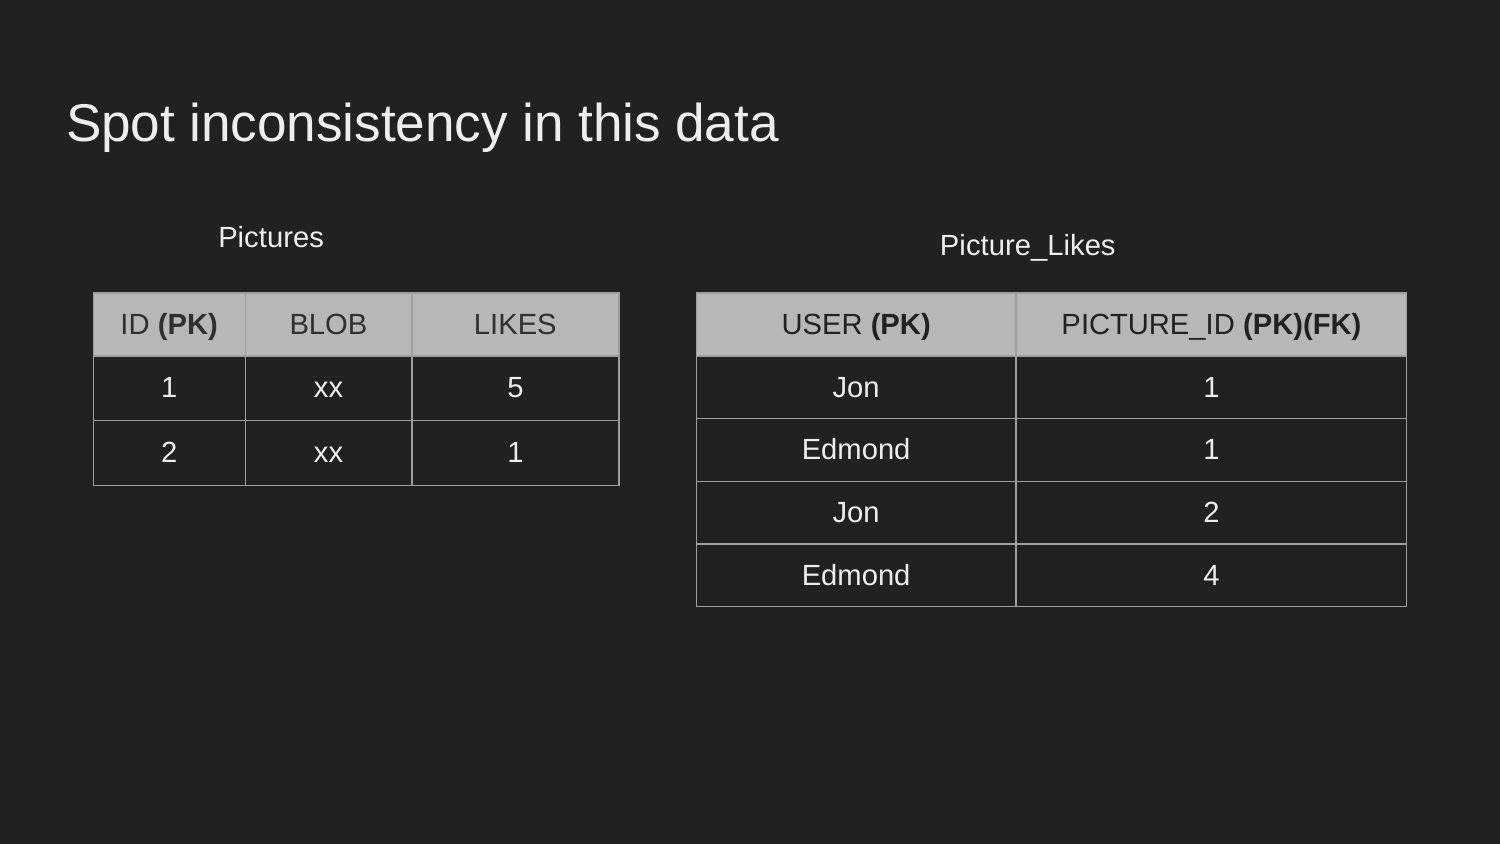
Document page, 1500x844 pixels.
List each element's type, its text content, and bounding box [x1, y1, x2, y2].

table_header ID (PK) [94, 294, 245, 355]
table_header BLOB [246, 294, 411, 355]
table_cell Jon [697, 357, 1015, 418]
table_cell Edmond [697, 545, 1015, 606]
text_box Picture_Likes [924, 211, 1235, 267]
table_cell 2 [94, 421, 245, 485]
table_cell xx [246, 421, 411, 485]
table_cell Jon [697, 482, 1015, 543]
table_header LIKES [413, 294, 618, 355]
table_cell xx [246, 357, 411, 420]
title Spot inconsistency in this data [51, 72, 1449, 167]
table_cell 1 [94, 357, 245, 420]
table_header PICTURE_ID (PK)(FK) [1017, 294, 1406, 355]
table_cell 1 [413, 421, 618, 485]
table_cell 2 [1017, 482, 1406, 543]
table_cell Edmond [697, 419, 1015, 481]
table_header USER (PK) [697, 294, 1015, 355]
text_box Pictures [203, 203, 513, 242]
table_cell 5 [413, 357, 618, 420]
table_cell 1 [1017, 419, 1406, 481]
table_cell 4 [1017, 545, 1406, 606]
table_cell 1 [1017, 357, 1406, 418]
